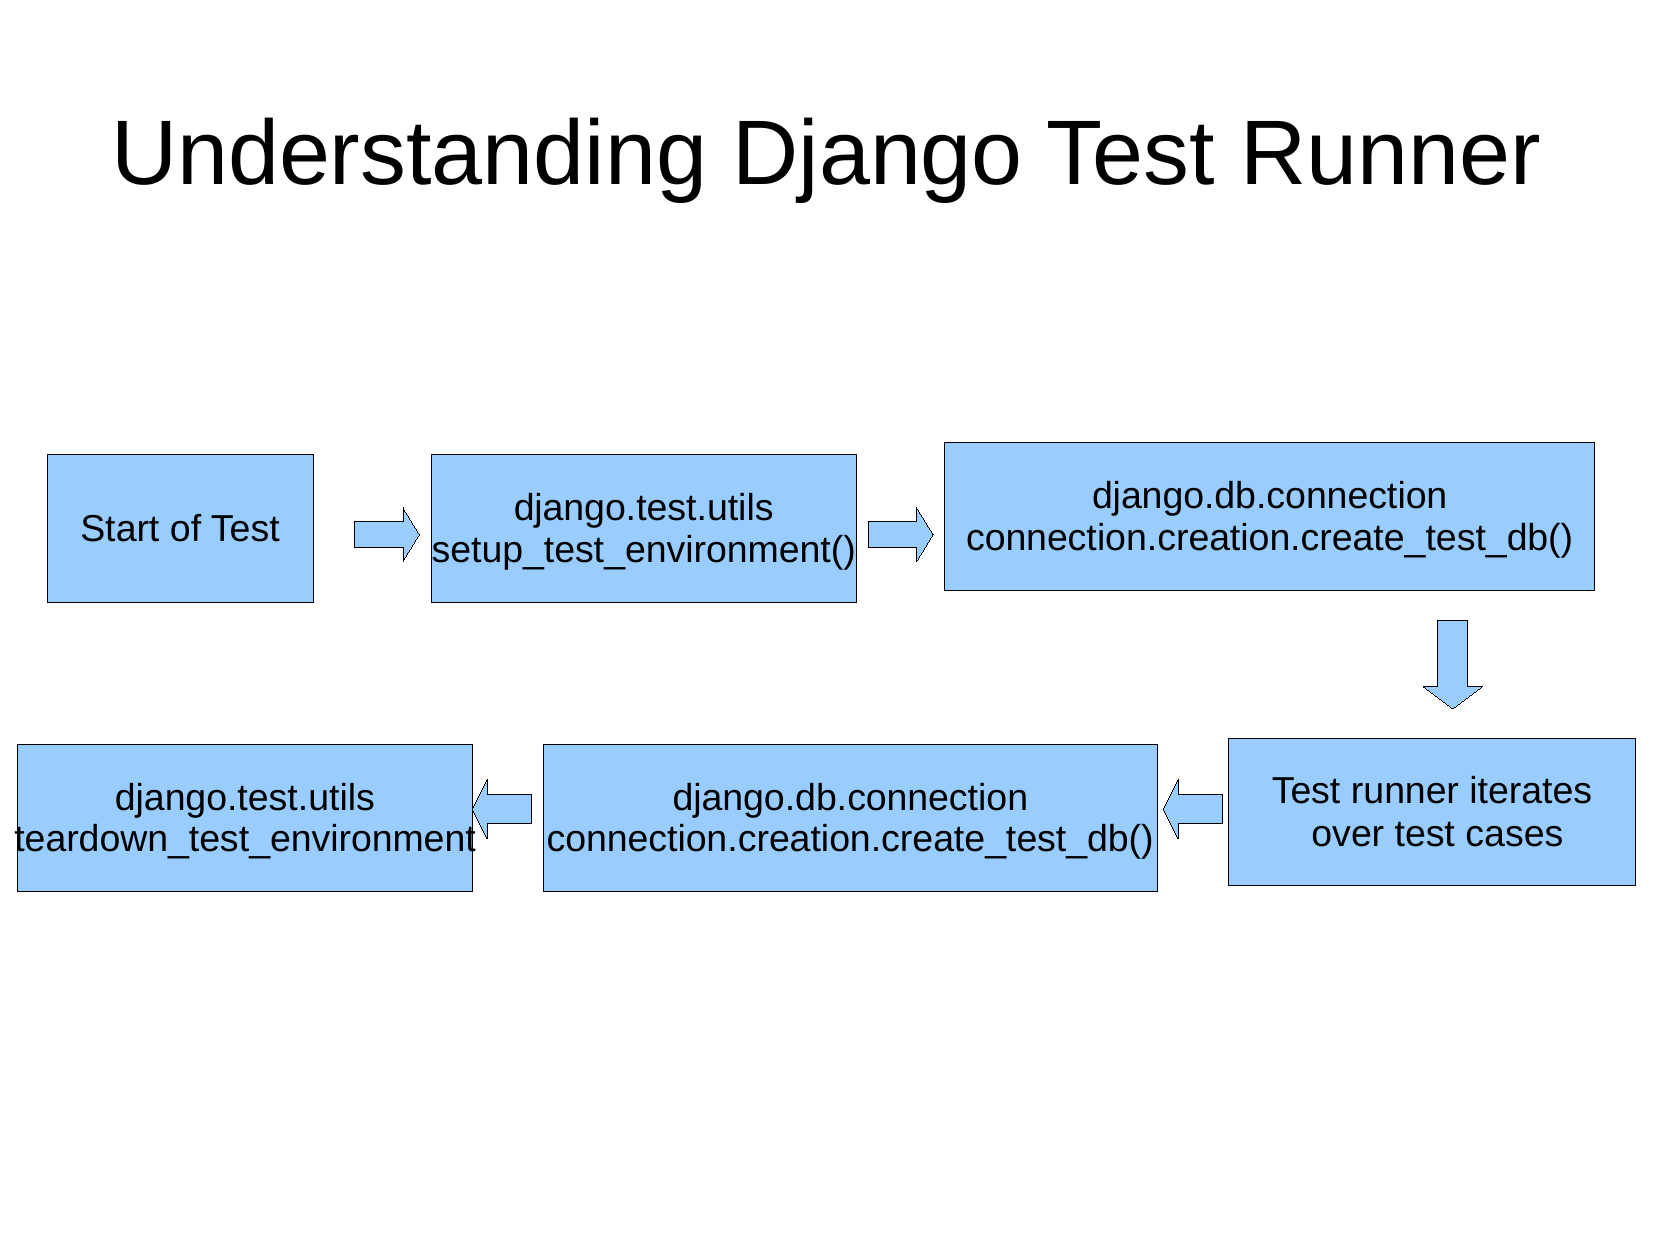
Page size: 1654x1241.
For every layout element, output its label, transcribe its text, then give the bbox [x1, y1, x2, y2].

text_box Test runner iterates over test cases [1228, 738, 1636, 886]
text_box [868, 507, 934, 562]
text_box django.test.utils teardown_test_environment [17, 744, 473, 892]
text_box [354, 507, 420, 562]
text_box Start of Test [47, 454, 314, 603]
text_box [472, 779, 532, 839]
text_box django.test.utils setup_test_environment() [431, 454, 857, 603]
text_box django.db.connection connection.creation.create_test_db() [944, 442, 1595, 591]
text_box django.db.connection connection.creation.create_test_db() [543, 744, 1158, 892]
text_box [1423, 620, 1483, 709]
text_box [1163, 779, 1223, 839]
title Understanding Django Test Runner [82, 56, 1571, 250]
